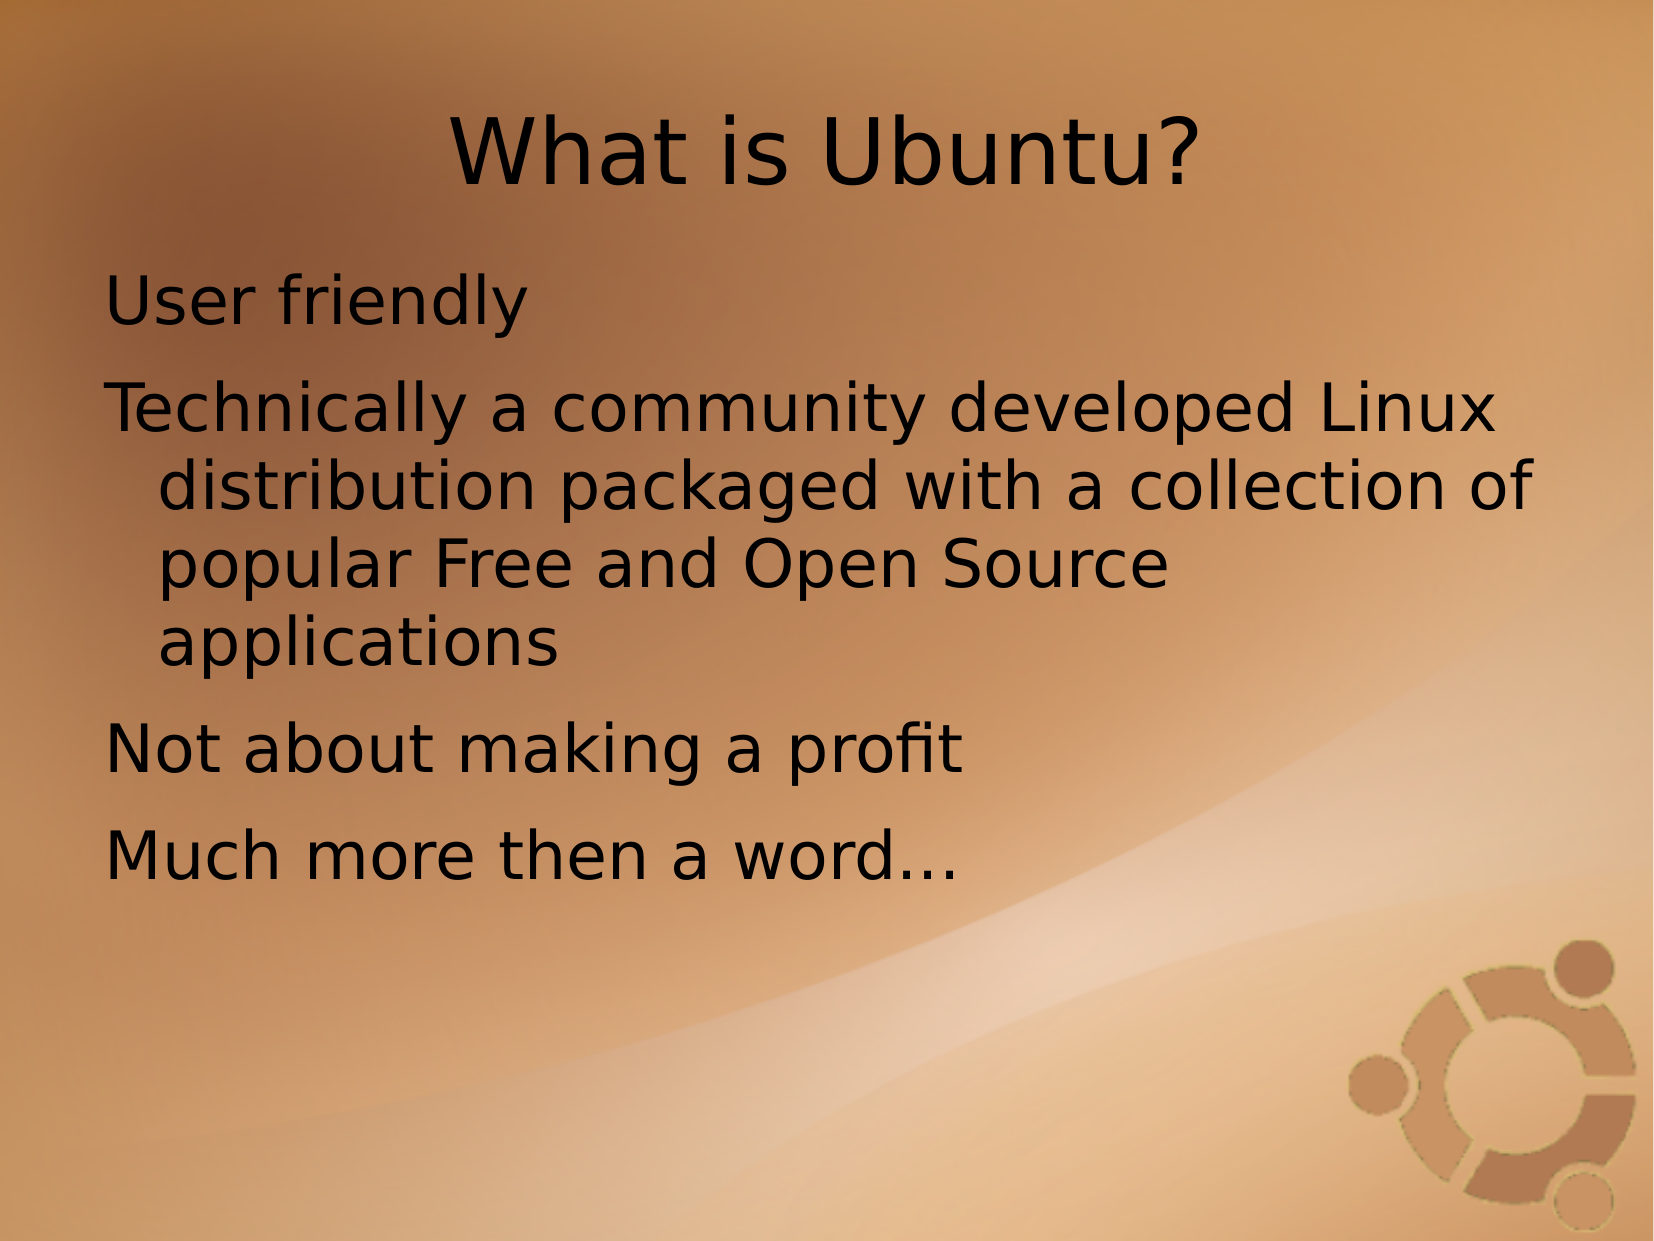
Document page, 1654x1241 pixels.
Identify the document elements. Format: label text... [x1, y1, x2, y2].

picture [0, 0, 1654, 1241]
title What is Ubuntu? [82, 56, 1571, 250]
list User friendly Technically a community developed Linux distribution packaged with a collection of popular Free and Open Source applications Not about making a profit Much more then a word... [86, 262, 1576, 1067]
